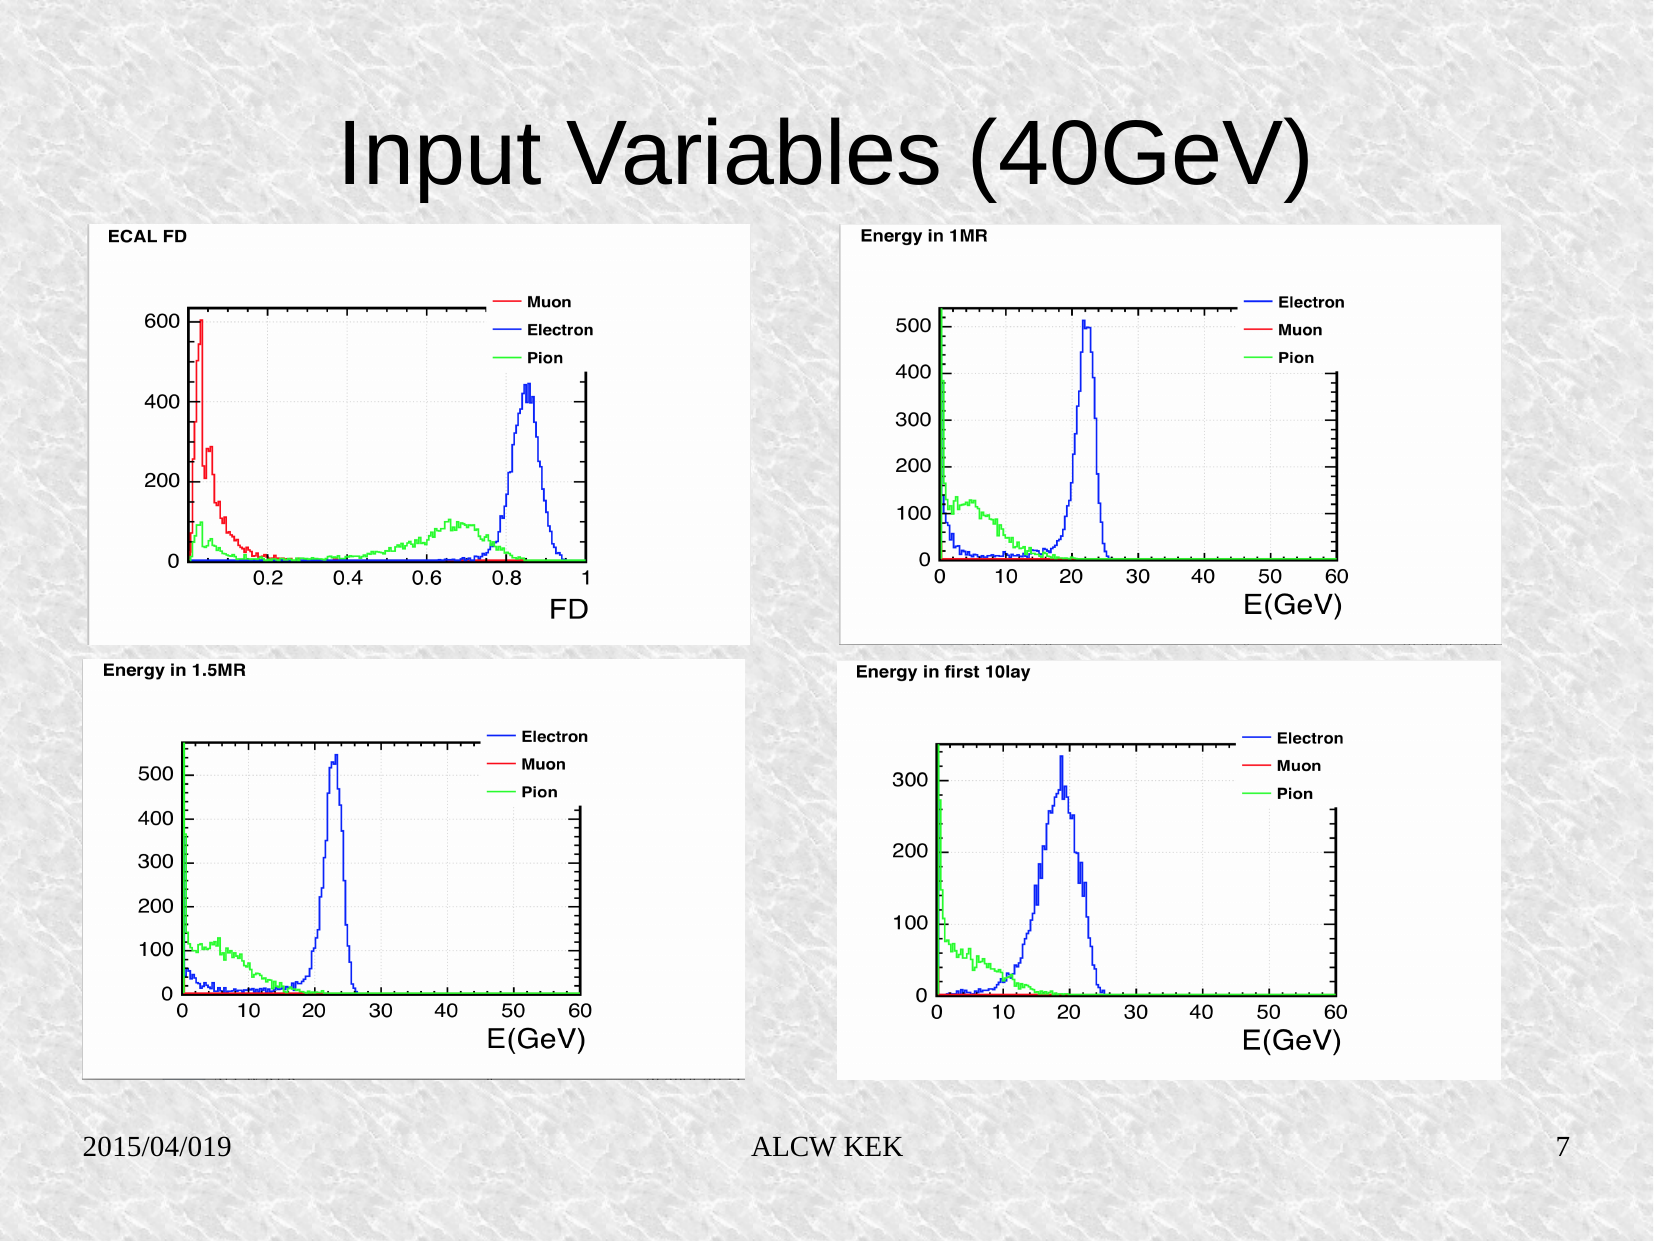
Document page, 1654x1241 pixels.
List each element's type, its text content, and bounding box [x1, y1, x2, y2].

title Input Variables (40GeV) [82, 49, 1571, 257]
picture [0, 0, 1654, 1241]
